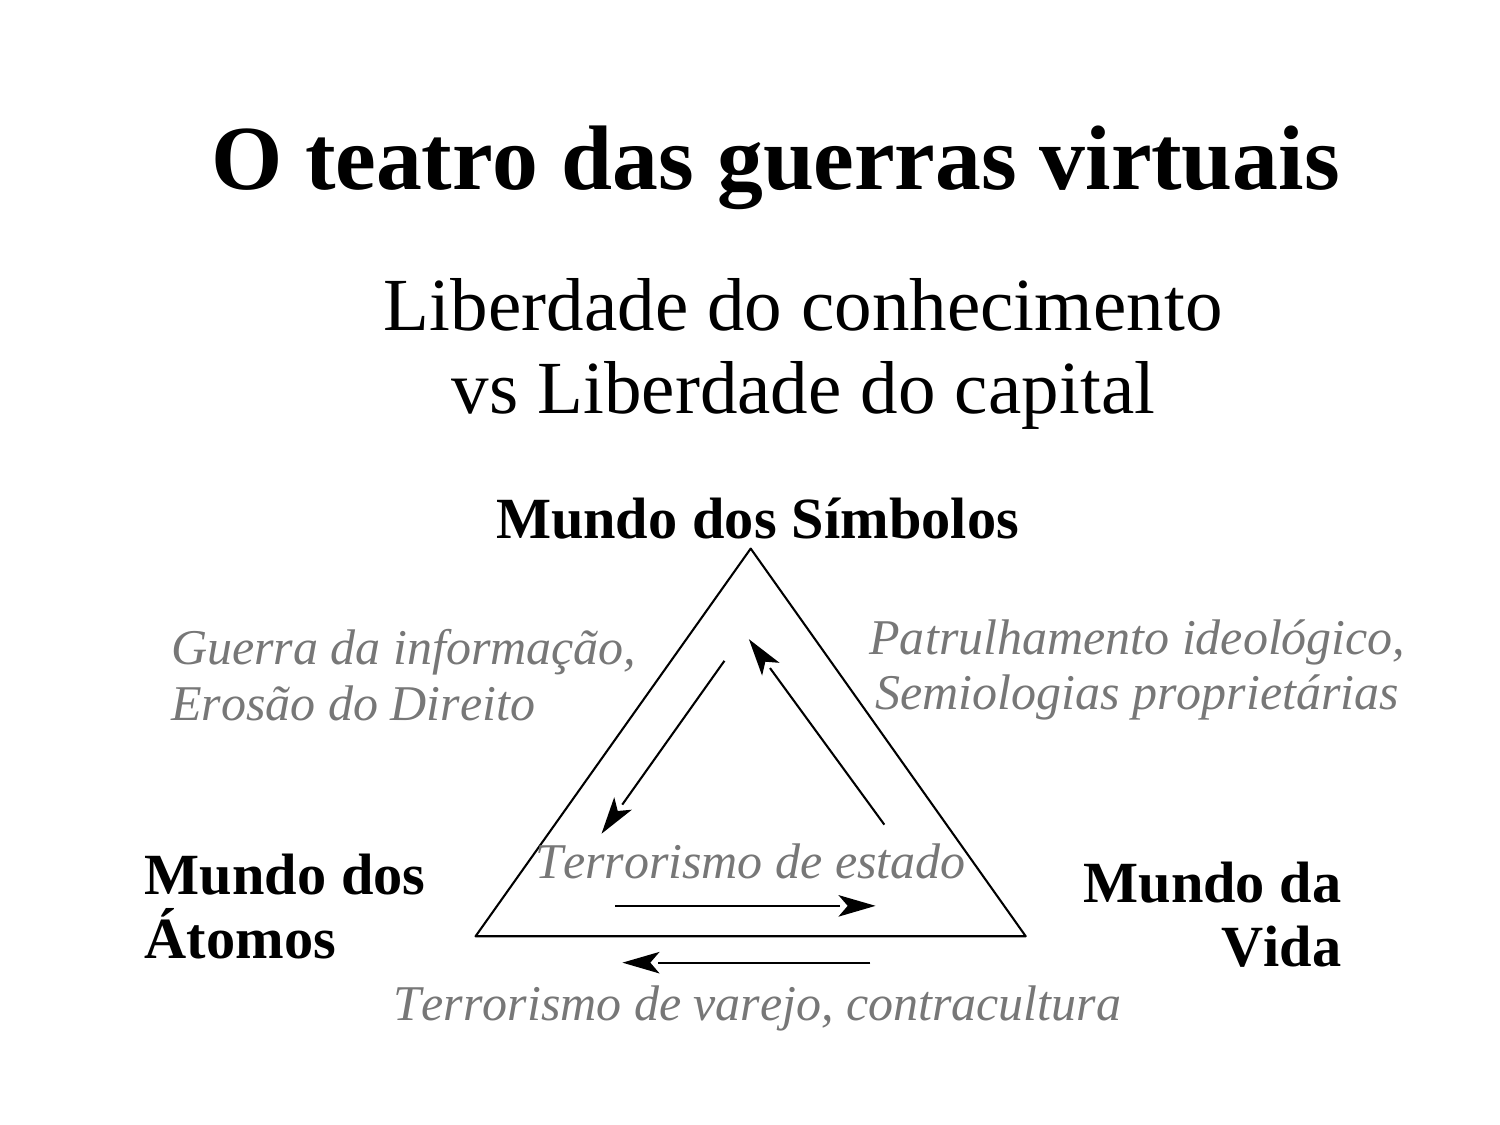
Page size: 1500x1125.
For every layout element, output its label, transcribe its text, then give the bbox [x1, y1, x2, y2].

text_box [553, 564, 948, 826]
title O teatro das guerras virtuais [138, 65, 1414, 254]
text_box Mundo da Vida [1068, 842, 1358, 998]
text_box Terrorismo de varejo, contracultura [255, 967, 1260, 1043]
text_box [475, 873, 1026, 937]
text_box Guerra da informação, Erosão do Direito [156, 612, 659, 748]
text_box Mundo dos Átomos [129, 834, 457, 991]
text_box Liberdade do conhecimento vs Liberdade do capital [384, 263, 1225, 430]
text_box Patrulhamento ideológico, Semiologias proprietárias [829, 602, 1446, 737]
text_box Terrorismo de estado [520, 826, 1034, 902]
text_box Mundo dos Símbolos [480, 478, 1036, 564]
